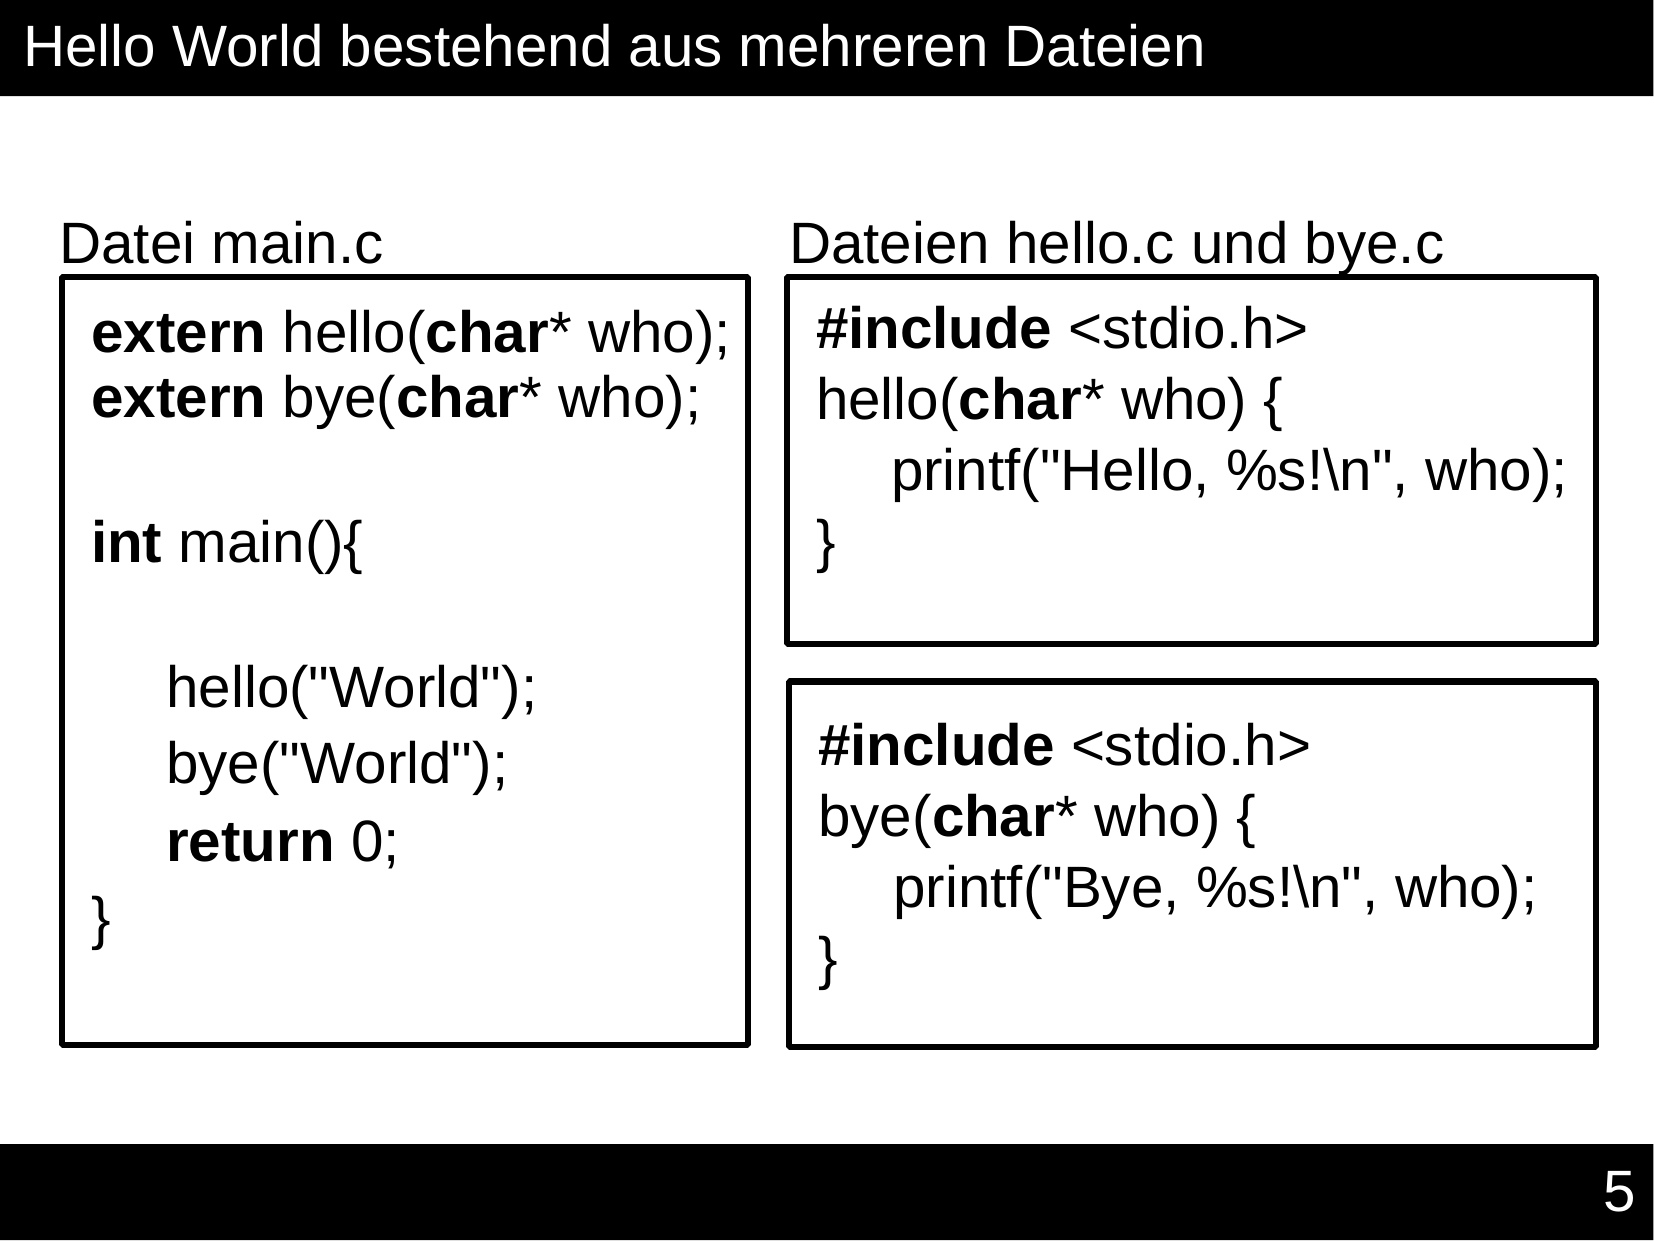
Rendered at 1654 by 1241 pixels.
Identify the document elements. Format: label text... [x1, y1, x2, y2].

text_box Datei main.c Dateien hello.c und bye.c [44, 170, 1505, 367]
text_box #include <stdio.h> hello(char* who) { printf("Hello, %s!\n", who); } [801, 288, 1633, 688]
text_box extern hello(char* who); extern bye(char* who); int main(){ hello("World"); bye("World"); return 0; } [76, 292, 778, 1059]
text_box #include <stdio.h> hello(char* who) { printf("Hello, %s!\n", who); } [801, 288, 1593, 641]
text_box Datei main.c Dateien hello.c und bye.c [790, 280, 1505, 367]
text_box #include <stdio.h> bye(char* who) { printf("Bye, %s!\n", who); } [803, 705, 1593, 1044]
text_box #include <stdio.h> bye(char* who) { printf("Bye, %s!\n", who); } [803, 705, 1636, 1105]
text_box Hello World bestehend aus mehreren Dateien [8, 5, 1220, 94]
